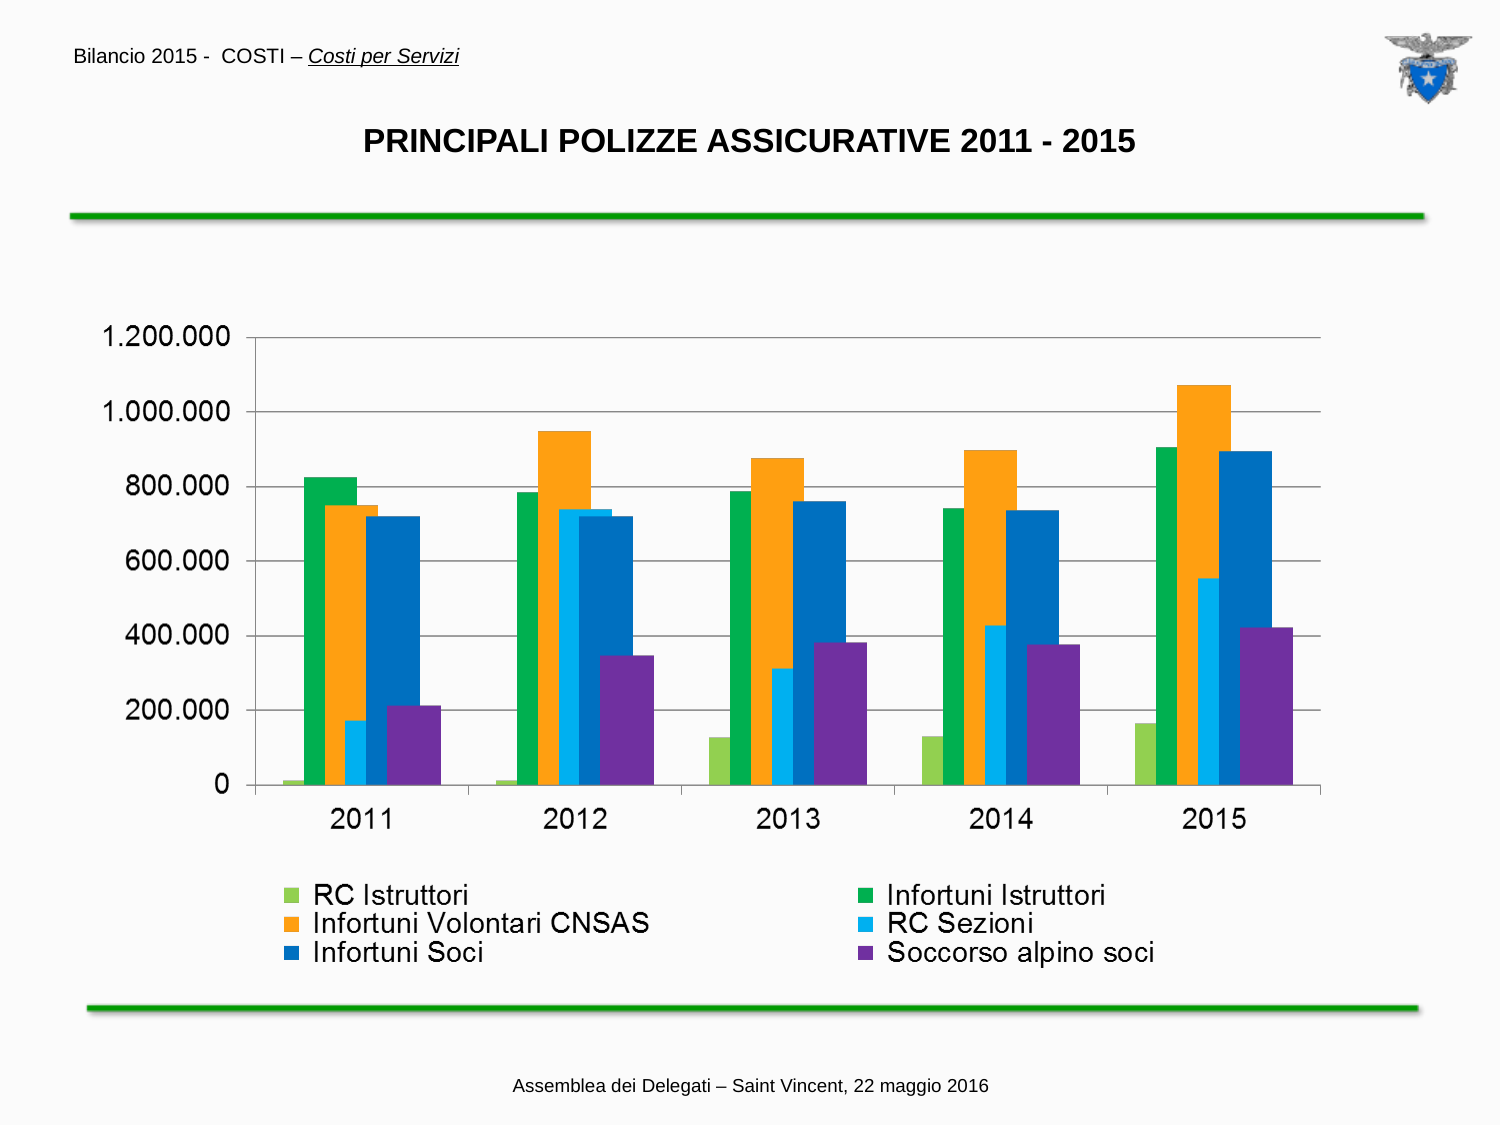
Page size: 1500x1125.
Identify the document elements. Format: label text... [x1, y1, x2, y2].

picture [81, 258, 1415, 984]
picture [81, 999, 1430, 1024]
picture [1382, 29, 1477, 112]
chart [82, 258, 1417, 985]
text_box PRINCIPALI POLIZZE ASSICURATIVE 2011 - 2015 [177, 111, 1323, 168]
picture [64, 207, 1436, 233]
text_box Bilancio 2015 - COSTI – Costi per Servizi [58, 35, 504, 76]
text_box Assemblea dei Delegati – Saint Vincent, 22 maggio 2016 [263, 1066, 1238, 1105]
